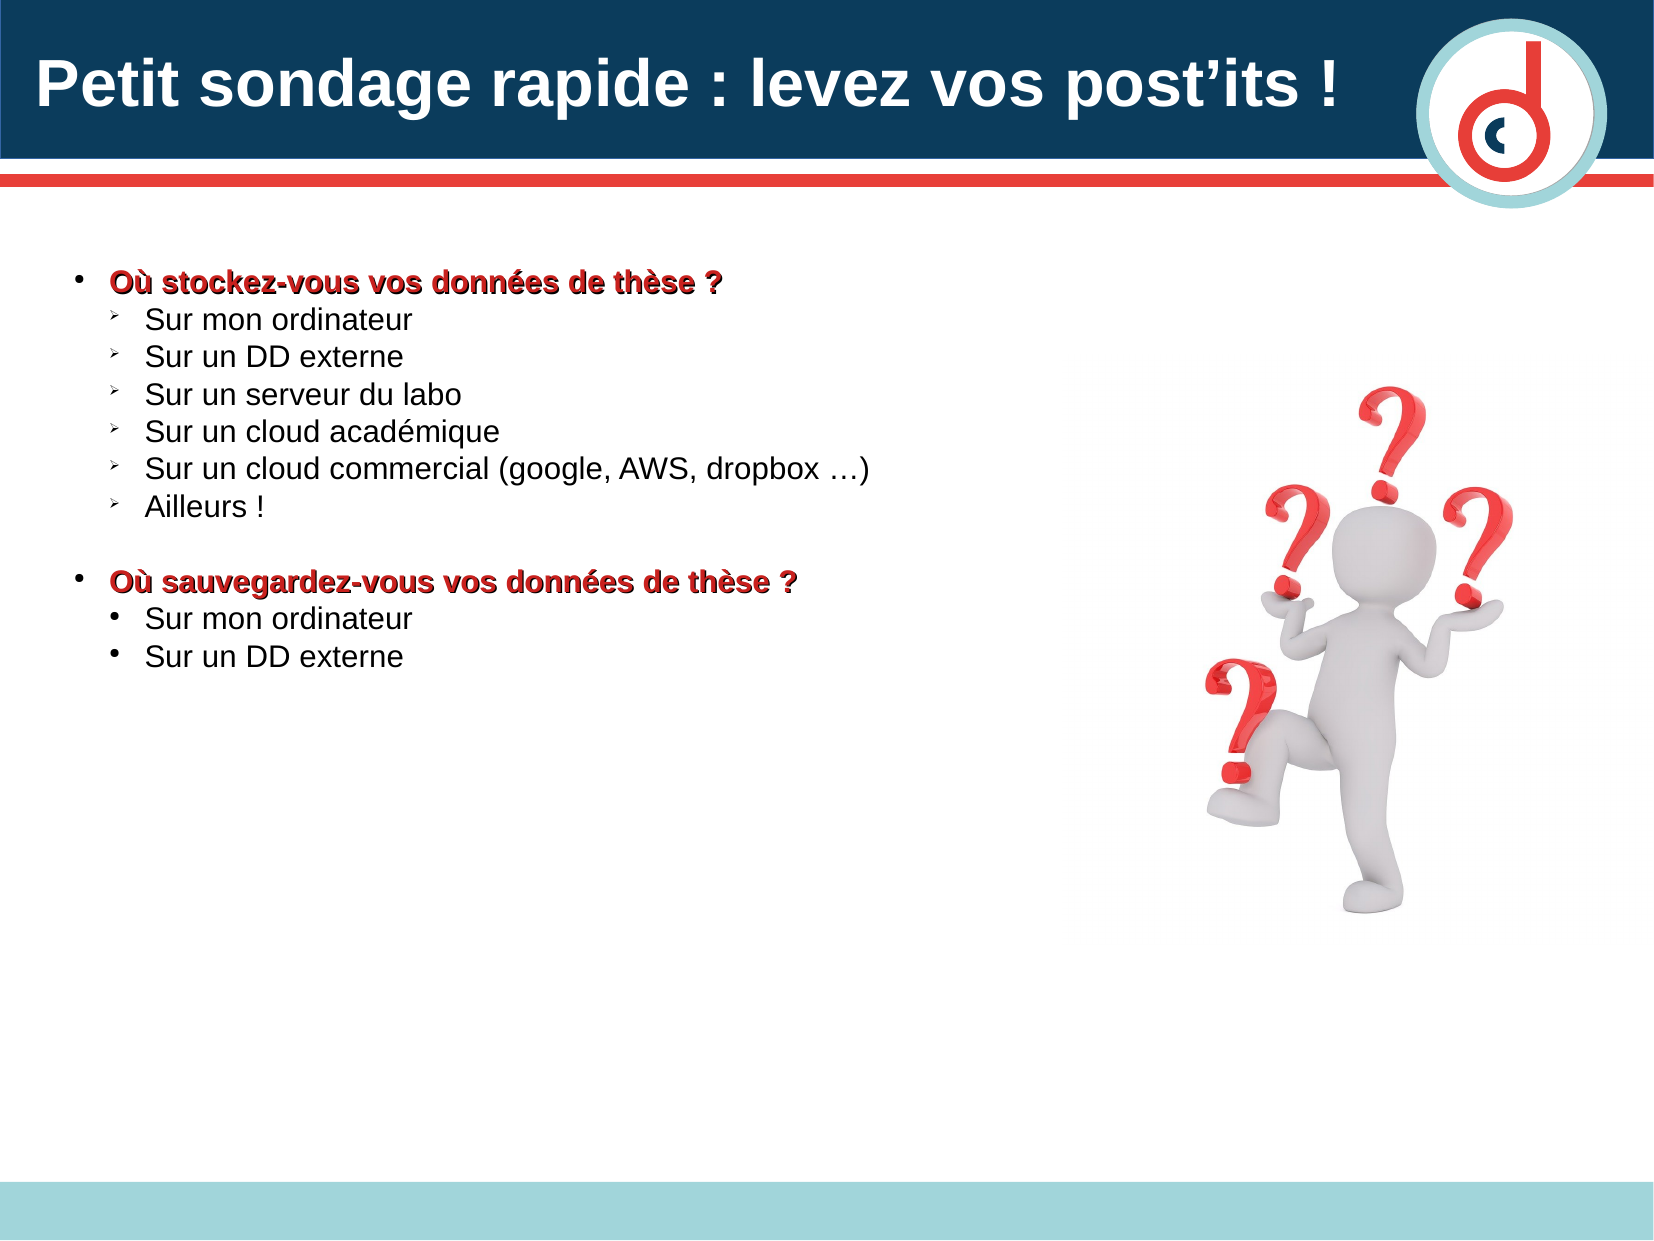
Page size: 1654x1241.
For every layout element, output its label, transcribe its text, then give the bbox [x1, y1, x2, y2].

text_box Où stockez-vous vos données de thèse ? Sur mon ordinateur Sur un DD externe Sur un serveur du labo Sur un cloud académique Sur un cloud commercial (google, AWS, dropbox …) Ailleurs ! Où sauvegardez-vous vos données de thèse ? Sur mon ordinateur Sur un DD externe [59, 254, 1595, 1152]
picture [1062, 354, 1654, 945]
title Petit sondage rapide : levez vos post’its ! [35, 11, 1430, 159]
